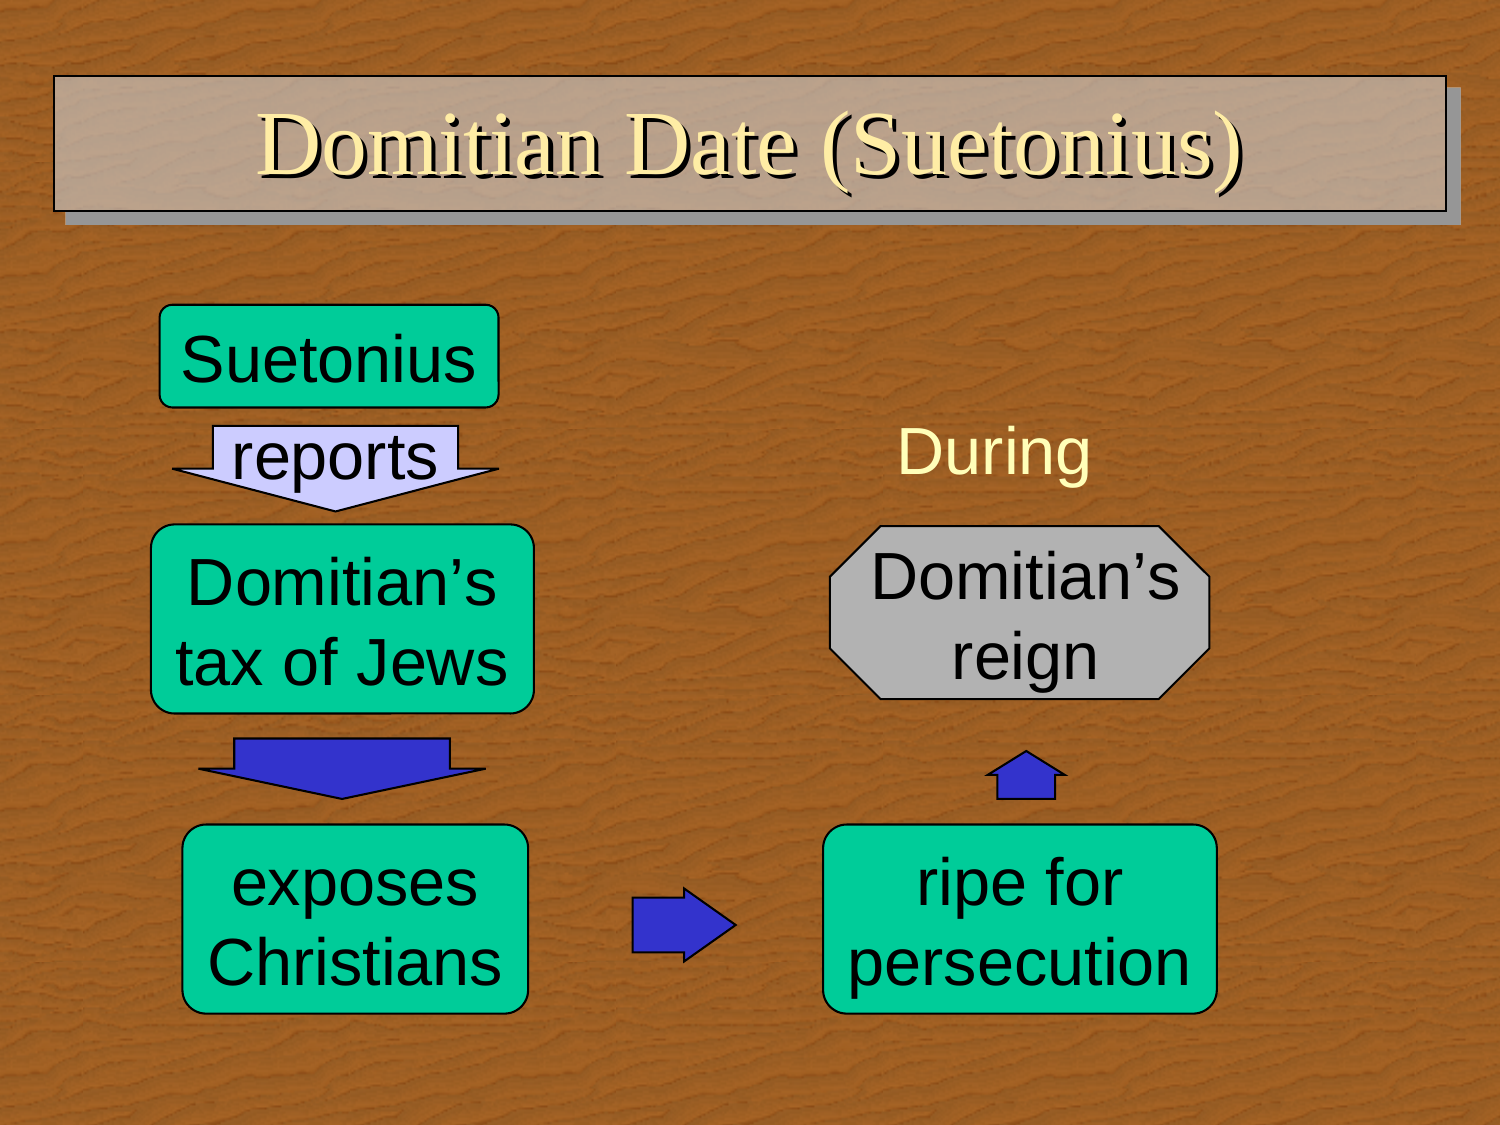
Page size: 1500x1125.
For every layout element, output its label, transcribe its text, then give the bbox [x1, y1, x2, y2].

title Domitian Date (Suetonius) [65, 85, 1435, 203]
text_box [198, 738, 486, 799]
text_box reports [172, 425, 499, 512]
text_box Suetonius [159, 304, 499, 408]
picture [0, 0, 1500, 1125]
text_box [987, 751, 1065, 799]
text_box [632, 888, 736, 962]
text_box ripe for persecution [823, 824, 1217, 1014]
text_box Domitian’s tax of Jews [150, 524, 534, 714]
text_box exposes Christians [182, 824, 529, 1014]
text_box During [881, 399, 1343, 496]
text_box Domitian’s reign [829, 526, 1210, 700]
